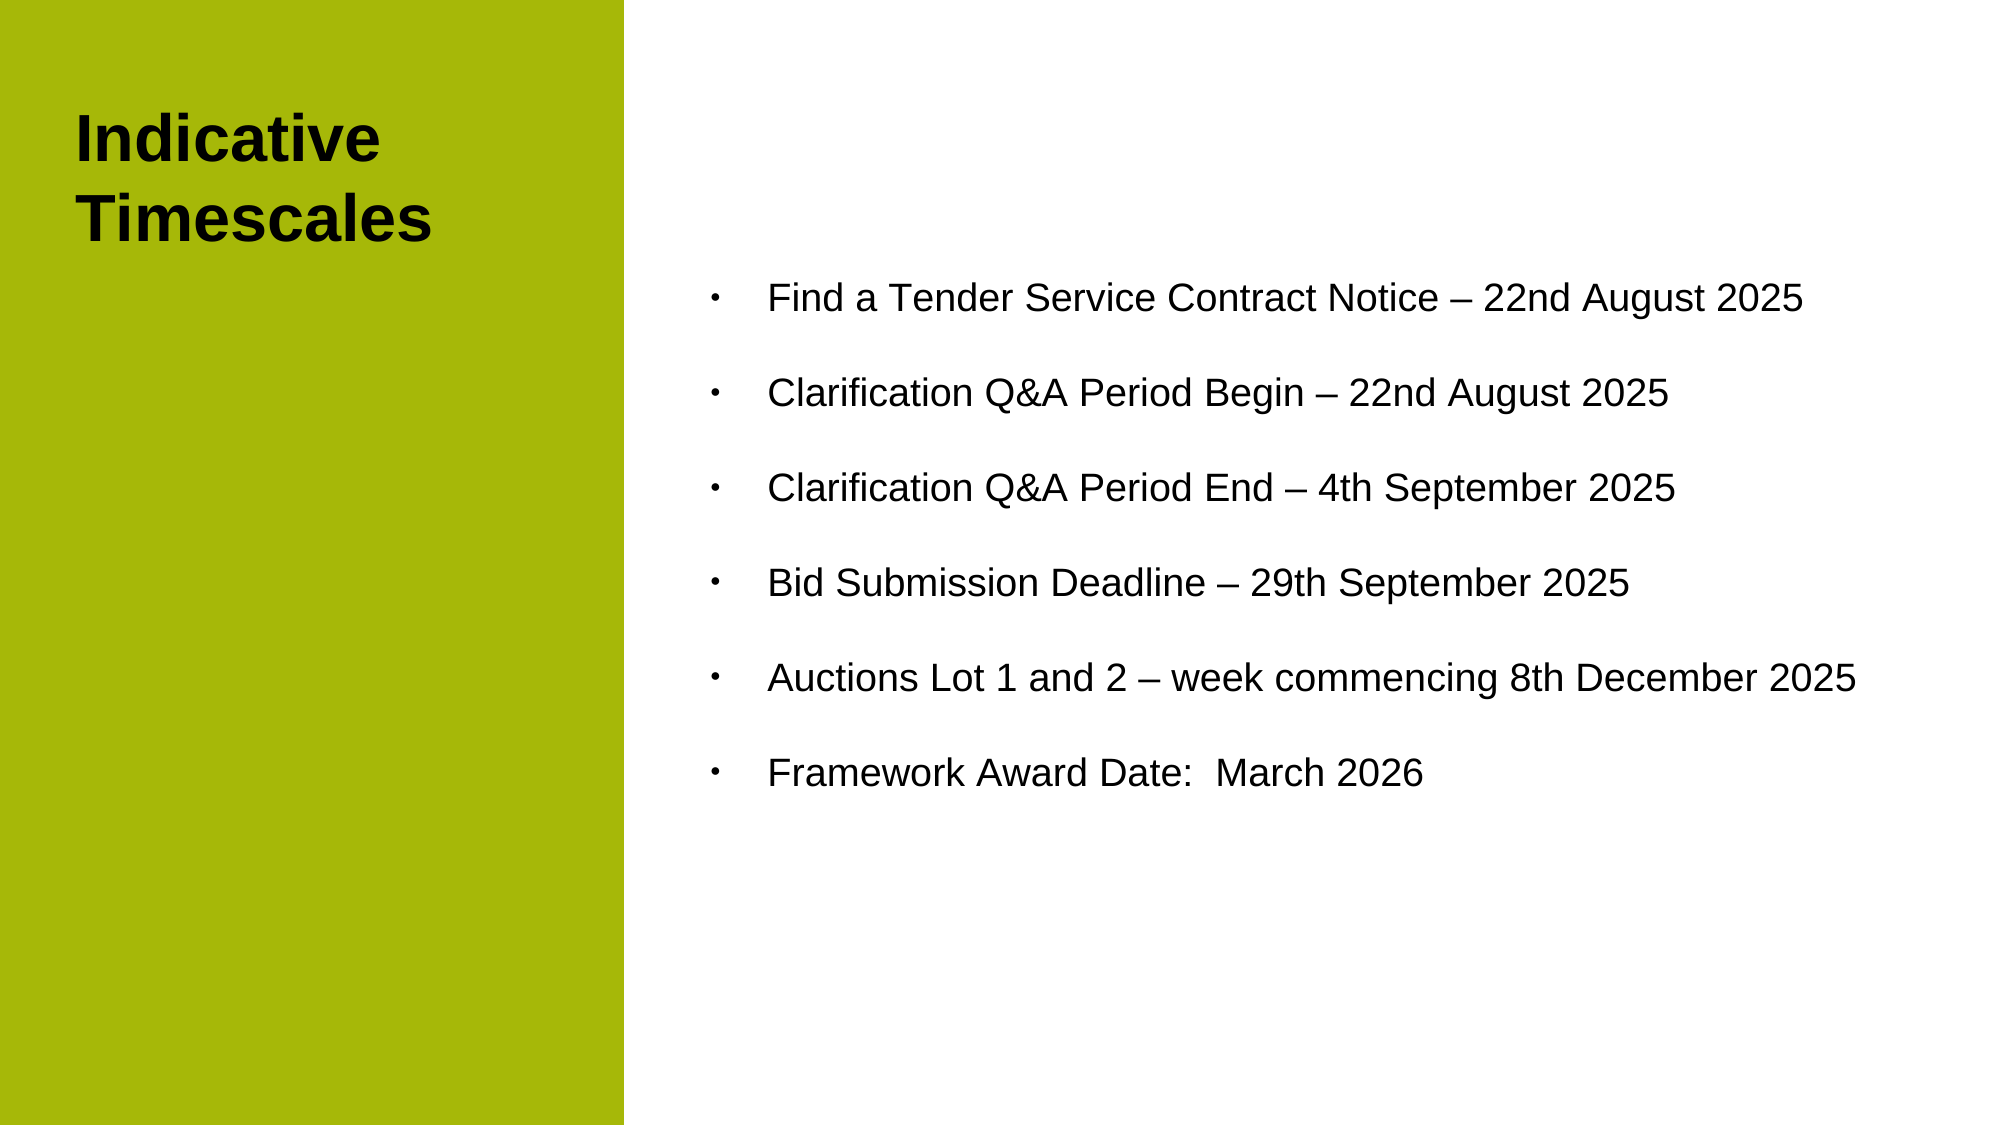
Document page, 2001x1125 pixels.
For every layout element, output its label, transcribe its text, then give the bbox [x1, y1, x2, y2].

text_box Find a Tender Service Contract Notice – 22nd August 2025 Clarification Q&A Period Begin – 22nd August 2025 Clarification Q&A Period End – 4th September 2025 Bid Submission Deadline – 29th September 2025 Auctions Lot 1 and 2 – week commencing 8th December 2025 Framework Award Date: March 2026 [659, 257, 1926, 938]
title Indicative Timescales [75, 94, 577, 346]
